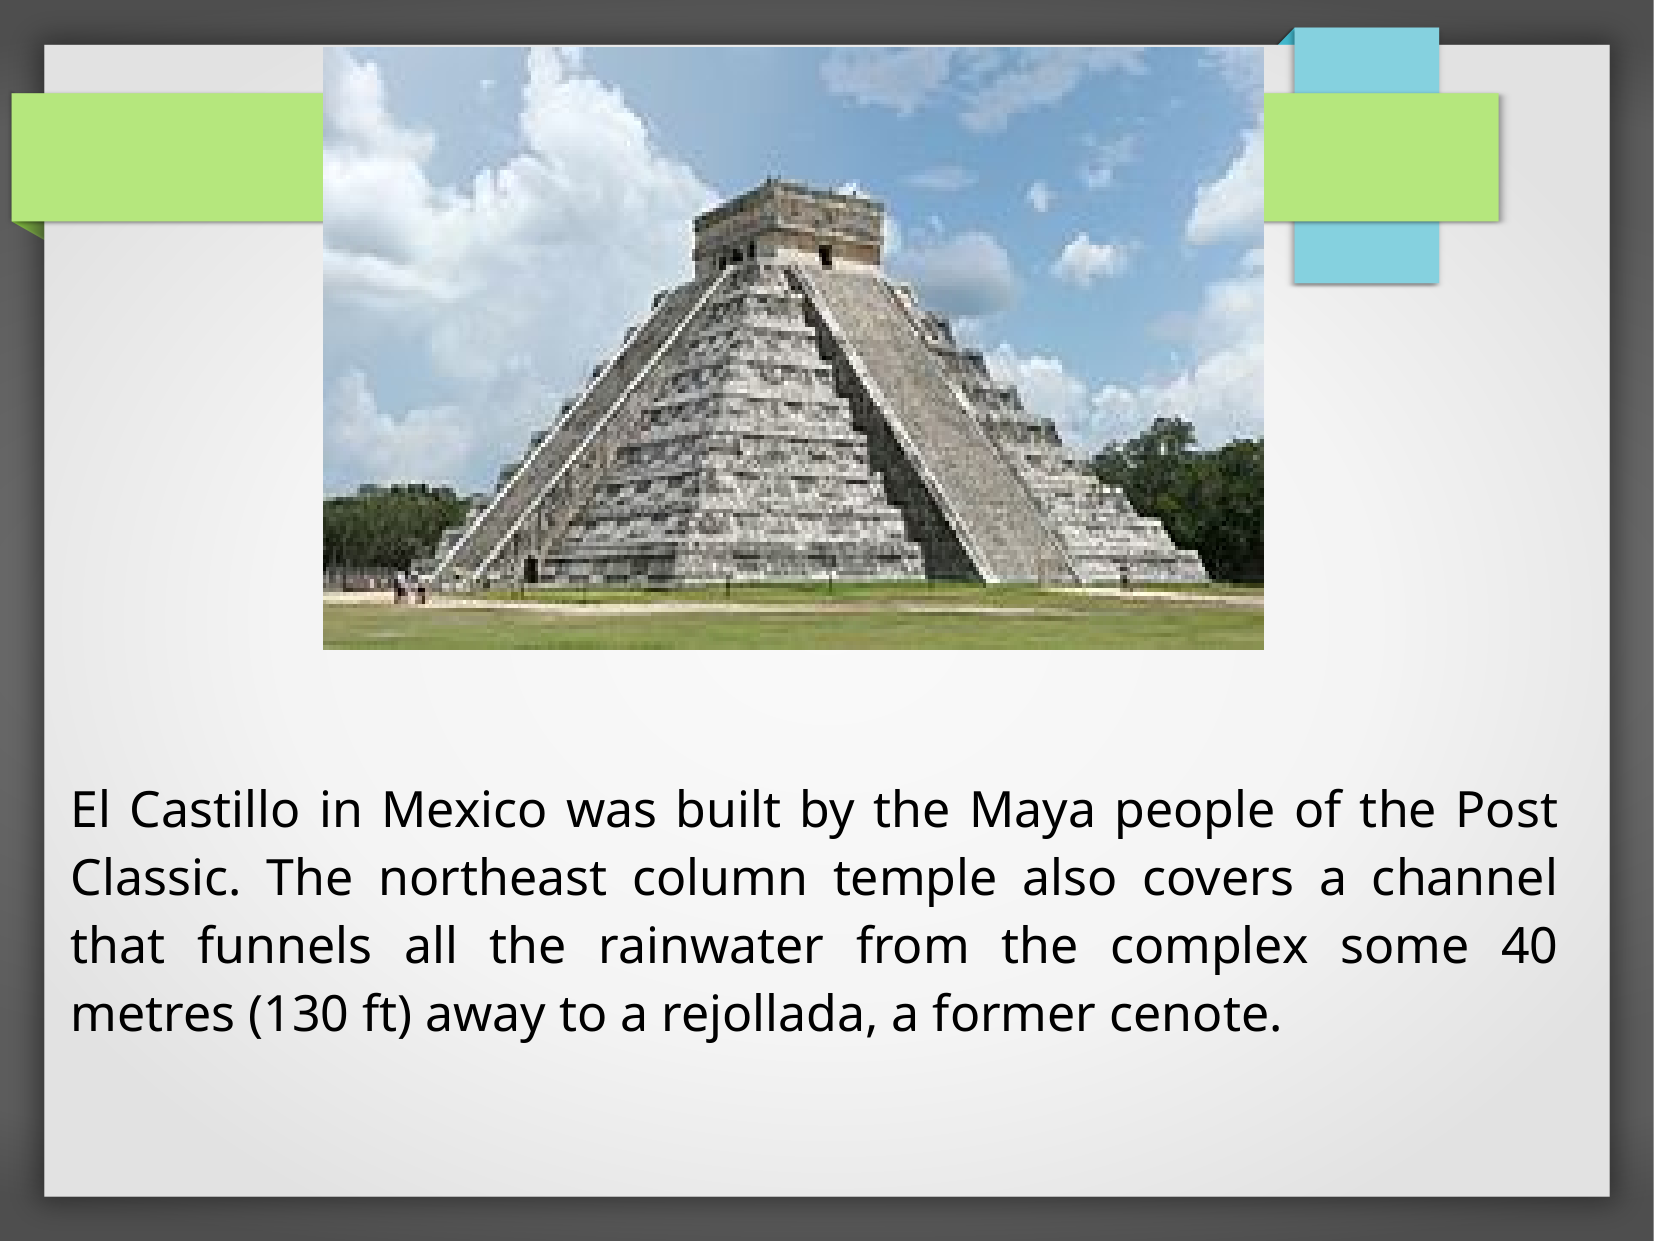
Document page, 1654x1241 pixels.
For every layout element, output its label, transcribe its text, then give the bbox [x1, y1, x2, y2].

subtitle El Castillo in Mexico was built by the Maya people of the Post Classic. The northeast column temple also covers a channel that funnels all the rainwater from the complex some 40 metres (130 ft) away to a rejollada, a former cenote. [70, 550, 1560, 1241]
picture [0, 0, 1654, 1241]
